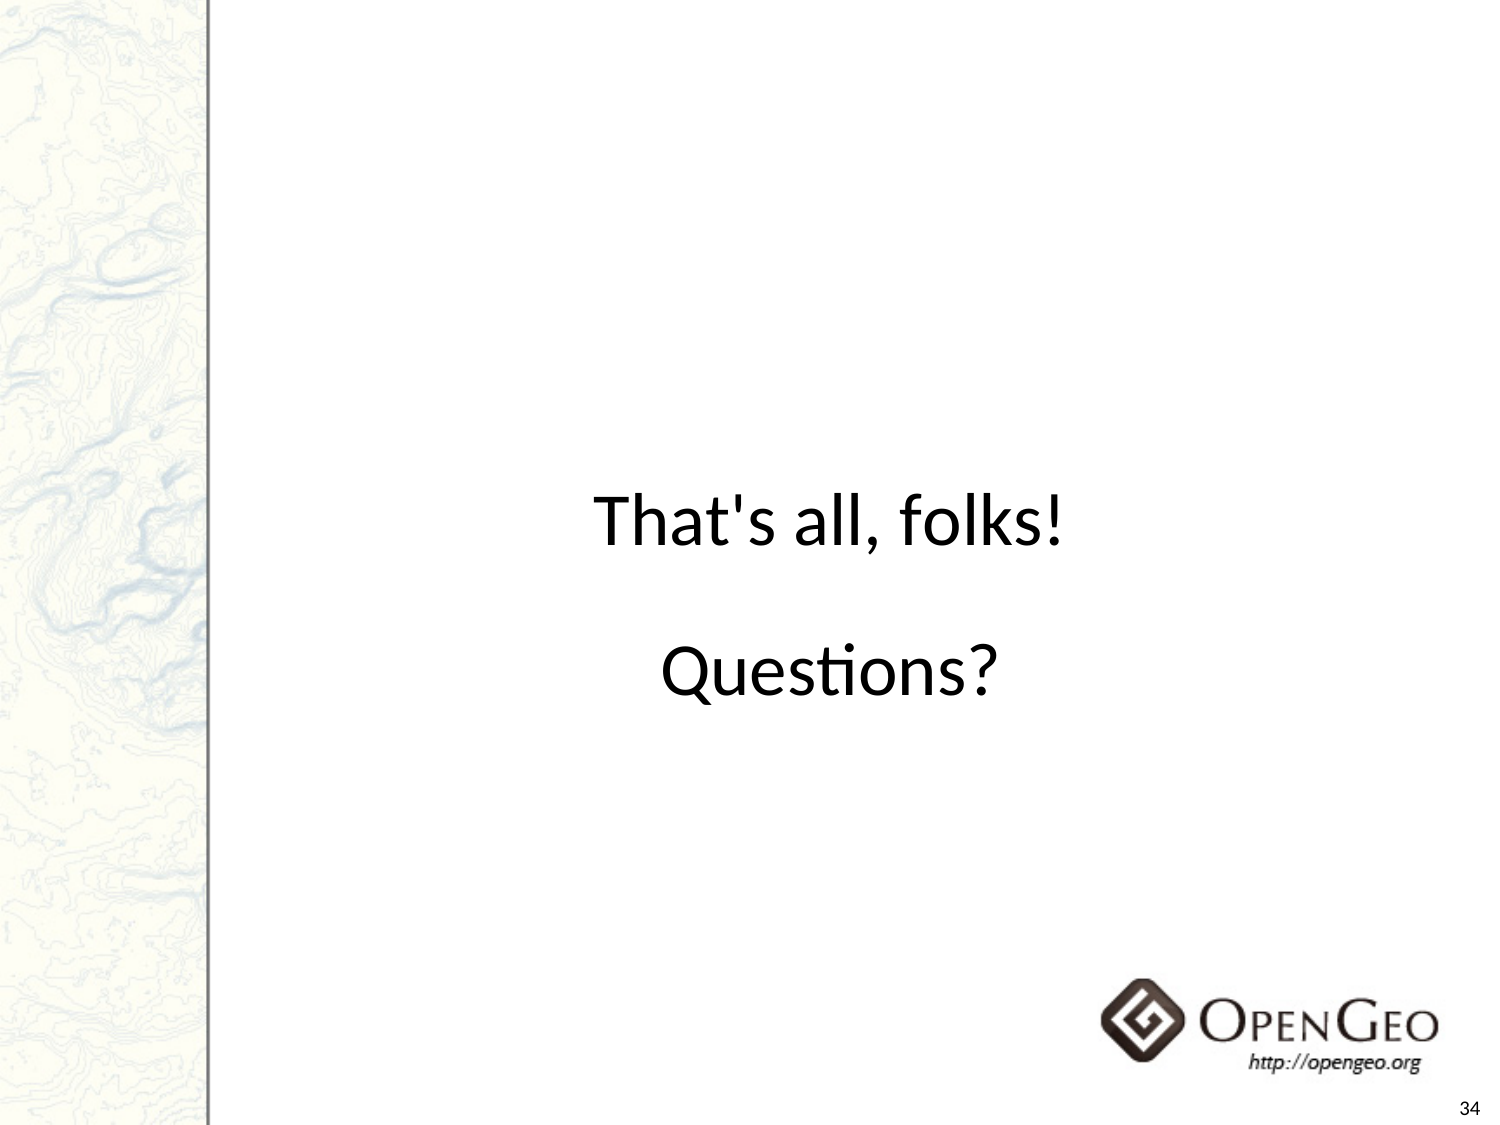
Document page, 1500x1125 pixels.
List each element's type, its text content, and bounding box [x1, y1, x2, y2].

picture [0, 0, 1500, 1125]
title That's all, folks! Questions? [236, 455, 1426, 747]
